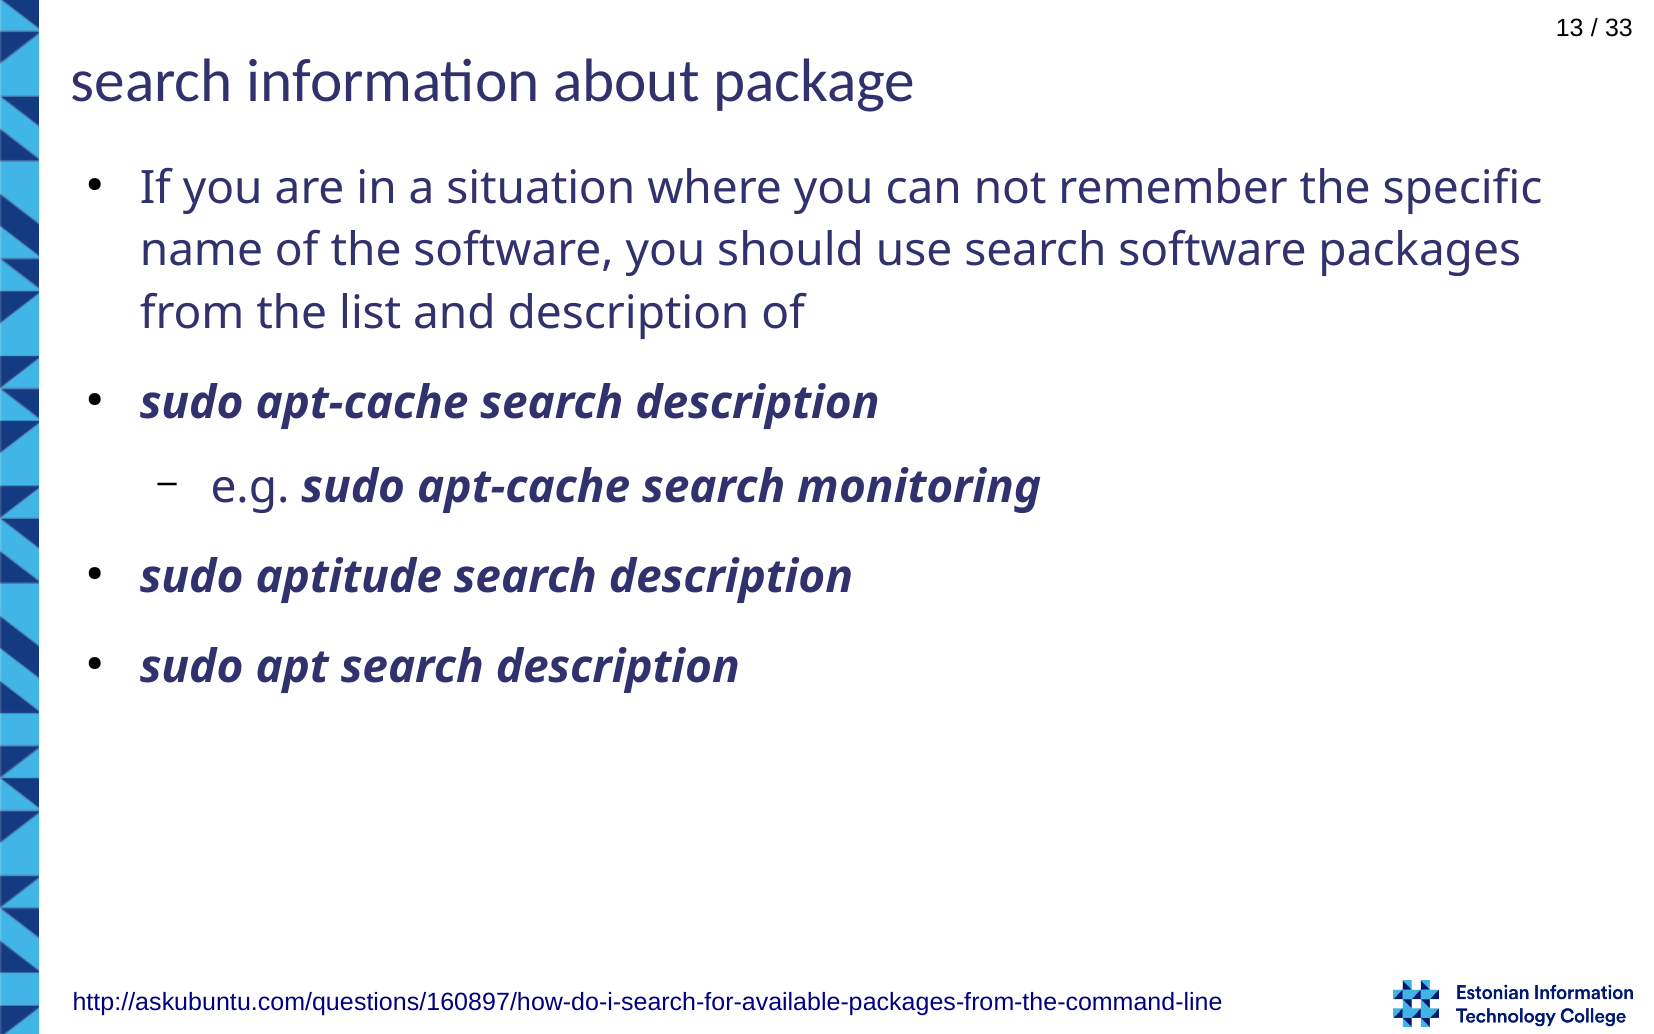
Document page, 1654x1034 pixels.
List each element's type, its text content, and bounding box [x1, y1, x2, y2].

list If you are in a situation where you can not remember the specific name of the software, you should use search software packages from the list and description of sudo apt-cache search description e.g. sudo apt-cache search monitoring sudo aptitude search description sudo apt search description [68, 153, 1630, 957]
picture [1393, 980, 1633, 1027]
title search information about package [70, 41, 1630, 130]
text_box http://askubuntu.com/questions/160897/how-do-i-search-for-available-packages-from-the-command-line [57, 980, 1252, 1023]
